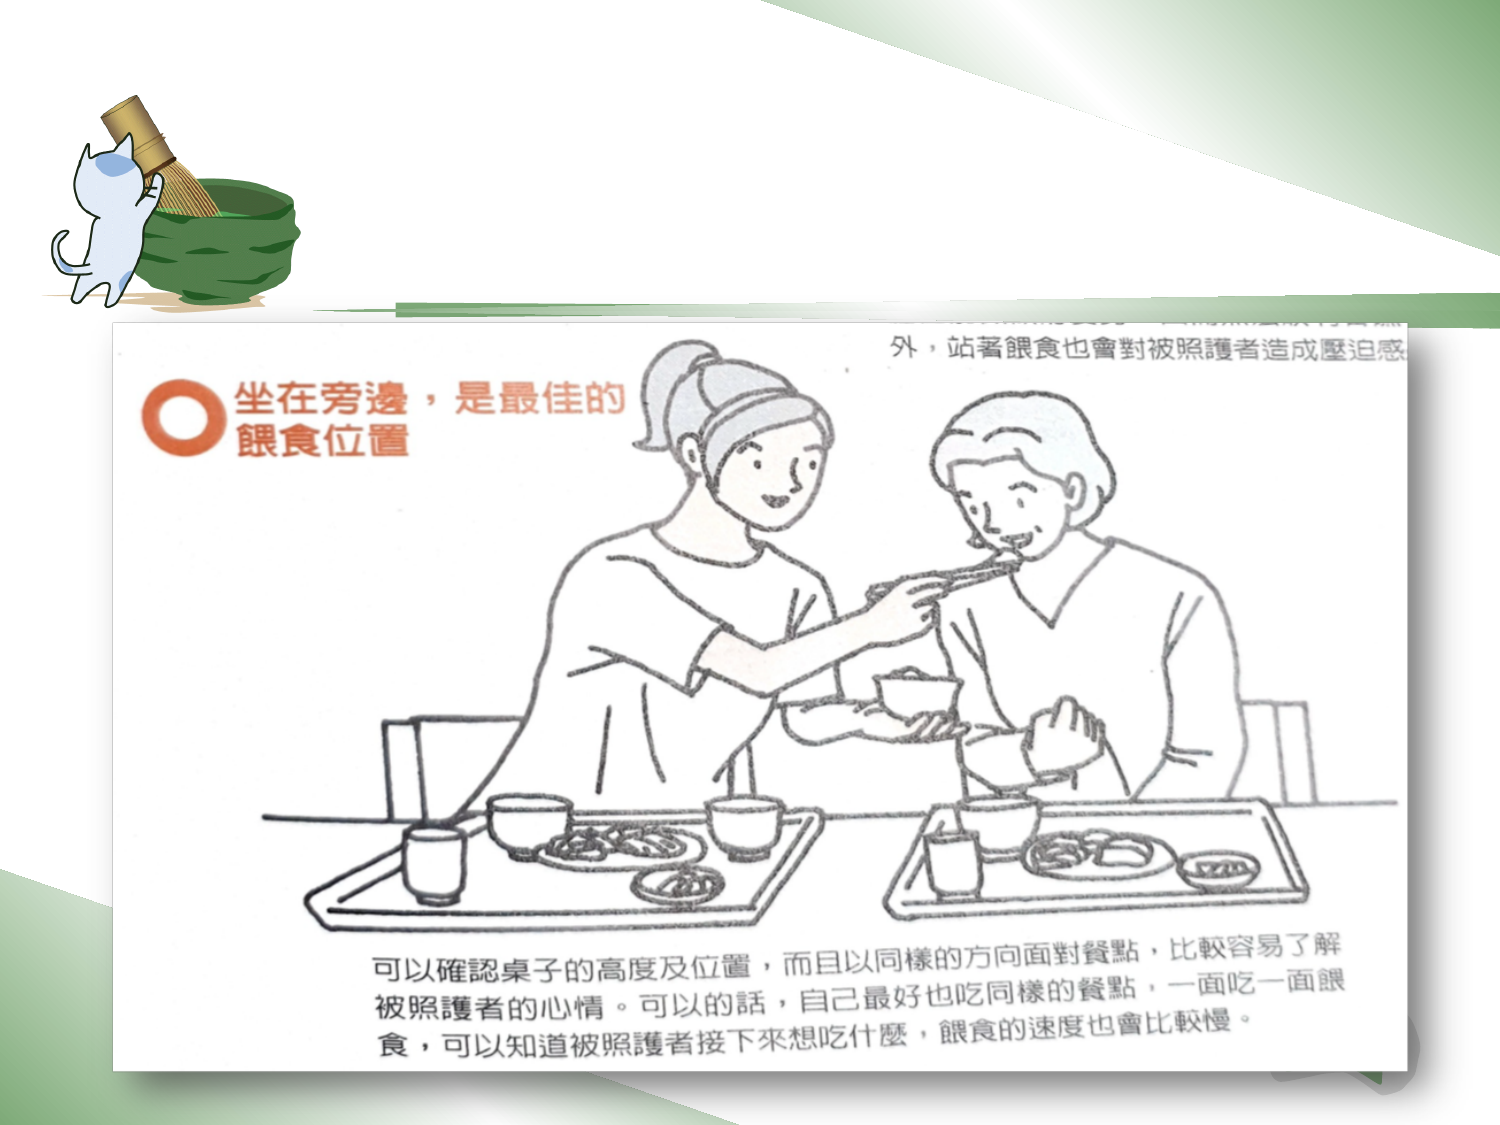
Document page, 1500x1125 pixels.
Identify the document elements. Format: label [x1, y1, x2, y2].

picture [29, 90, 1483, 1125]
title [301, 99, 1388, 286]
